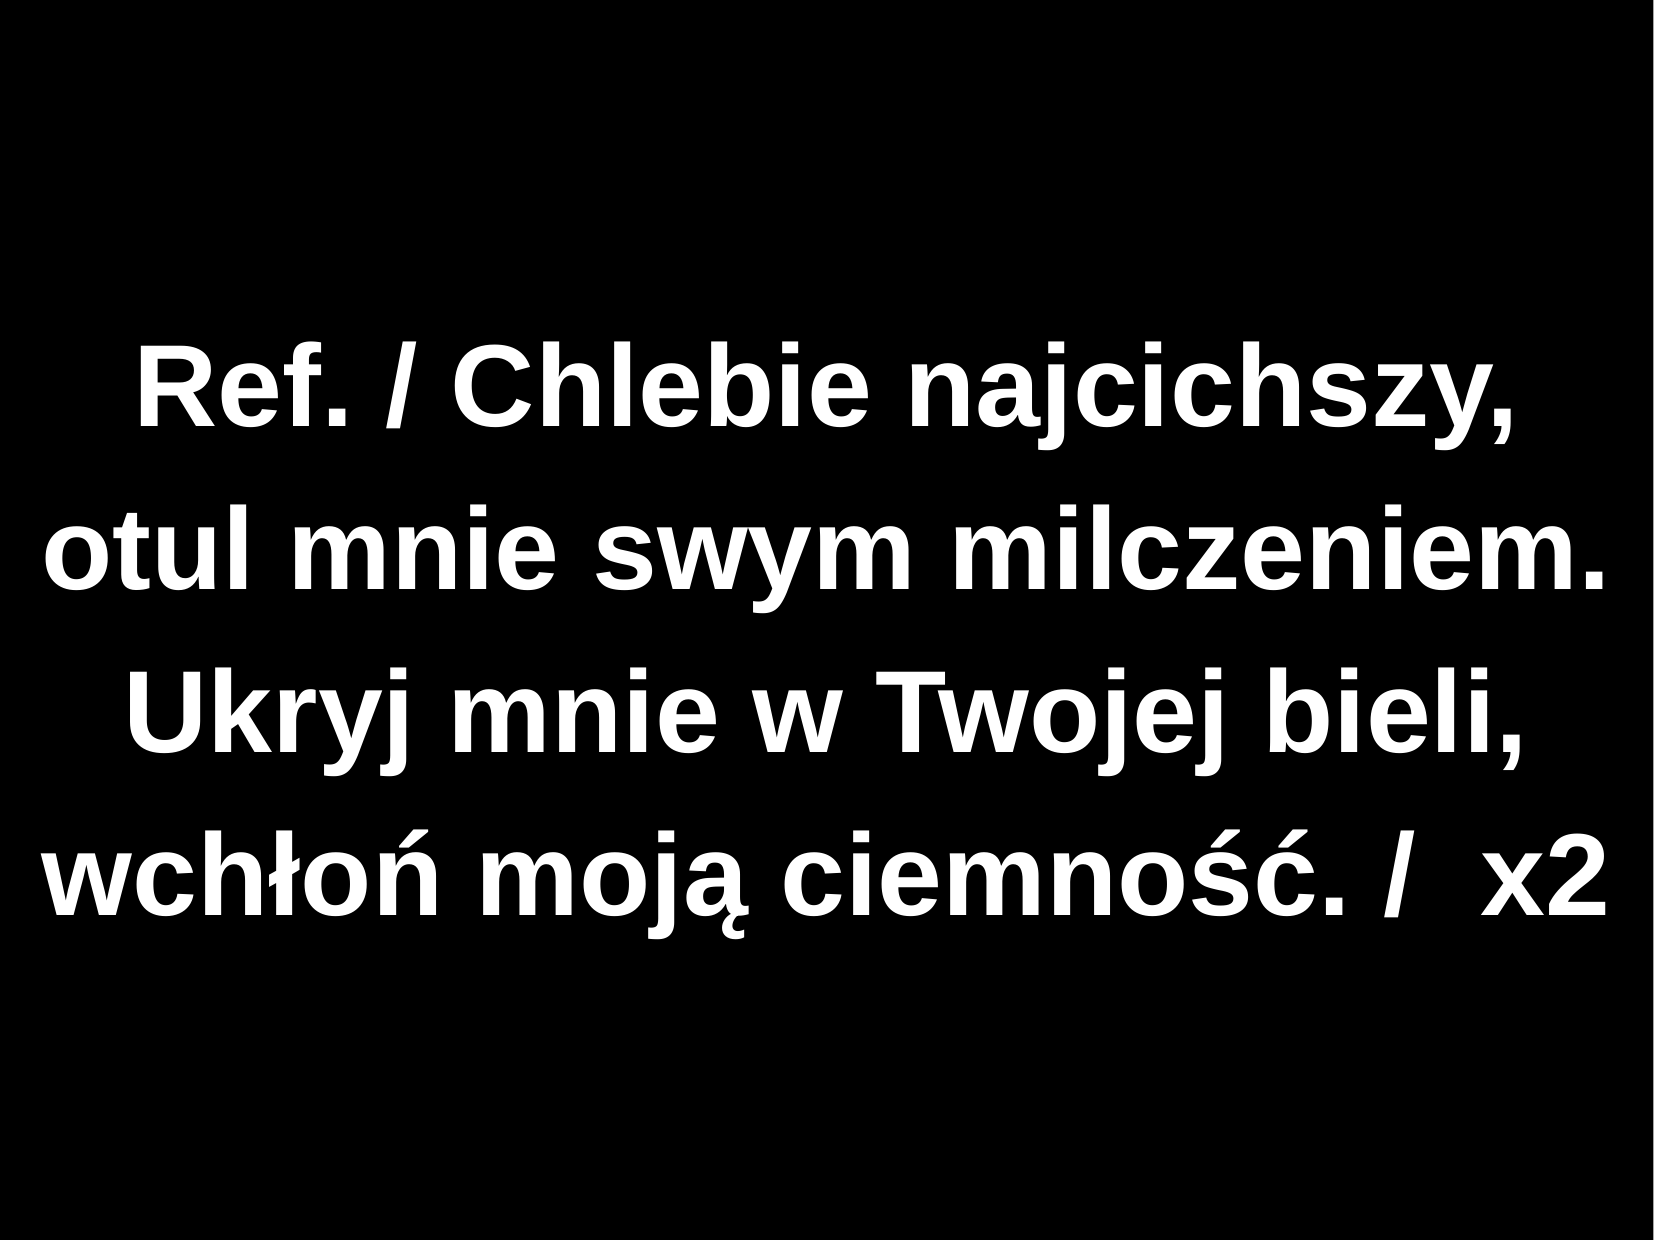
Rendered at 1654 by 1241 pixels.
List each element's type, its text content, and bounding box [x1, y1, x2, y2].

subtitle Ref. / Chlebie najcichszy, otul mnie swym milczeniem. Ukryj mnie w Twojej bieli, wchłoń moją ciemność. / x2 [0, 0, 1654, 1229]
